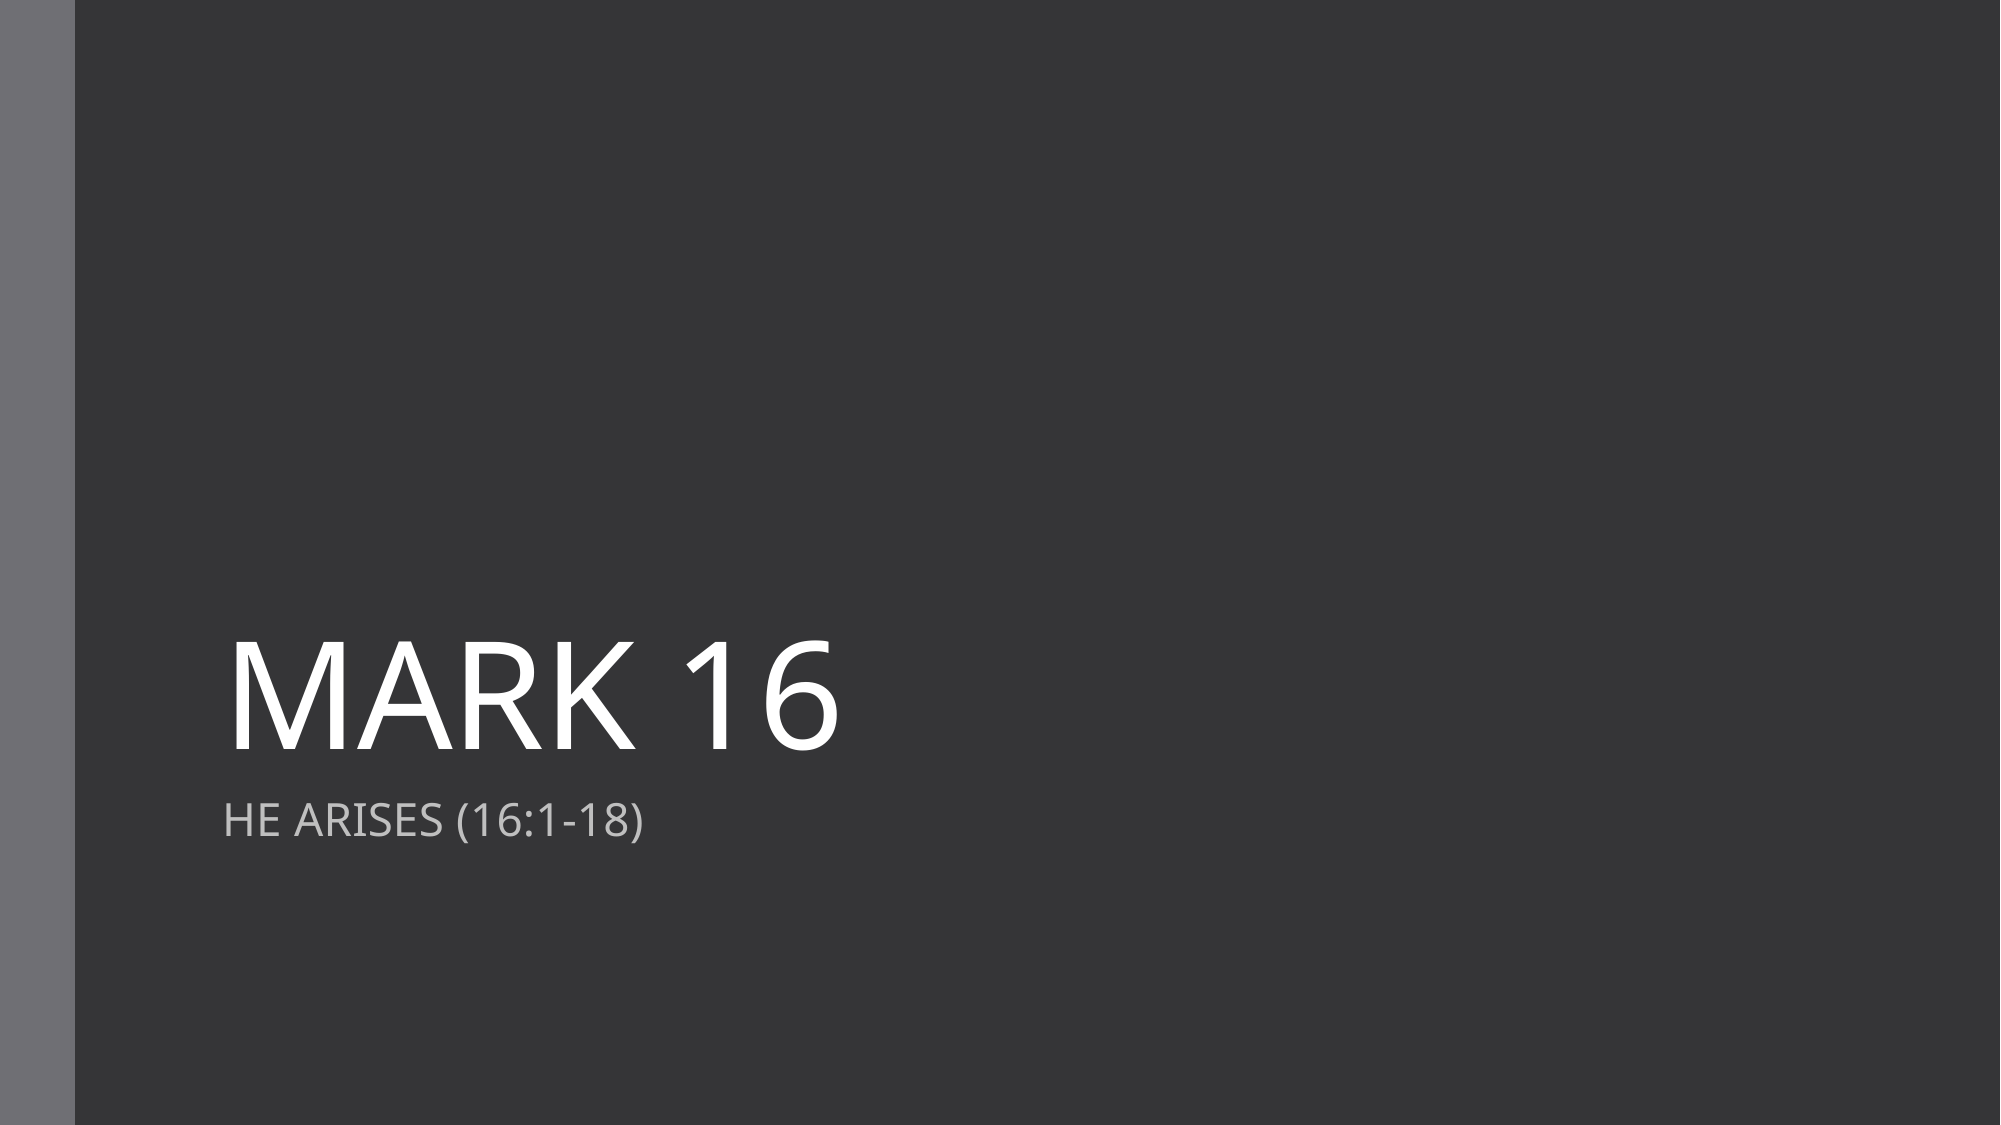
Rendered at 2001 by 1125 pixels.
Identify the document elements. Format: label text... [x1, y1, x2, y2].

title MARK 16 [206, 124, 1752, 787]
subtitle HE ARISES (16:1-18) [206, 787, 1752, 1066]
